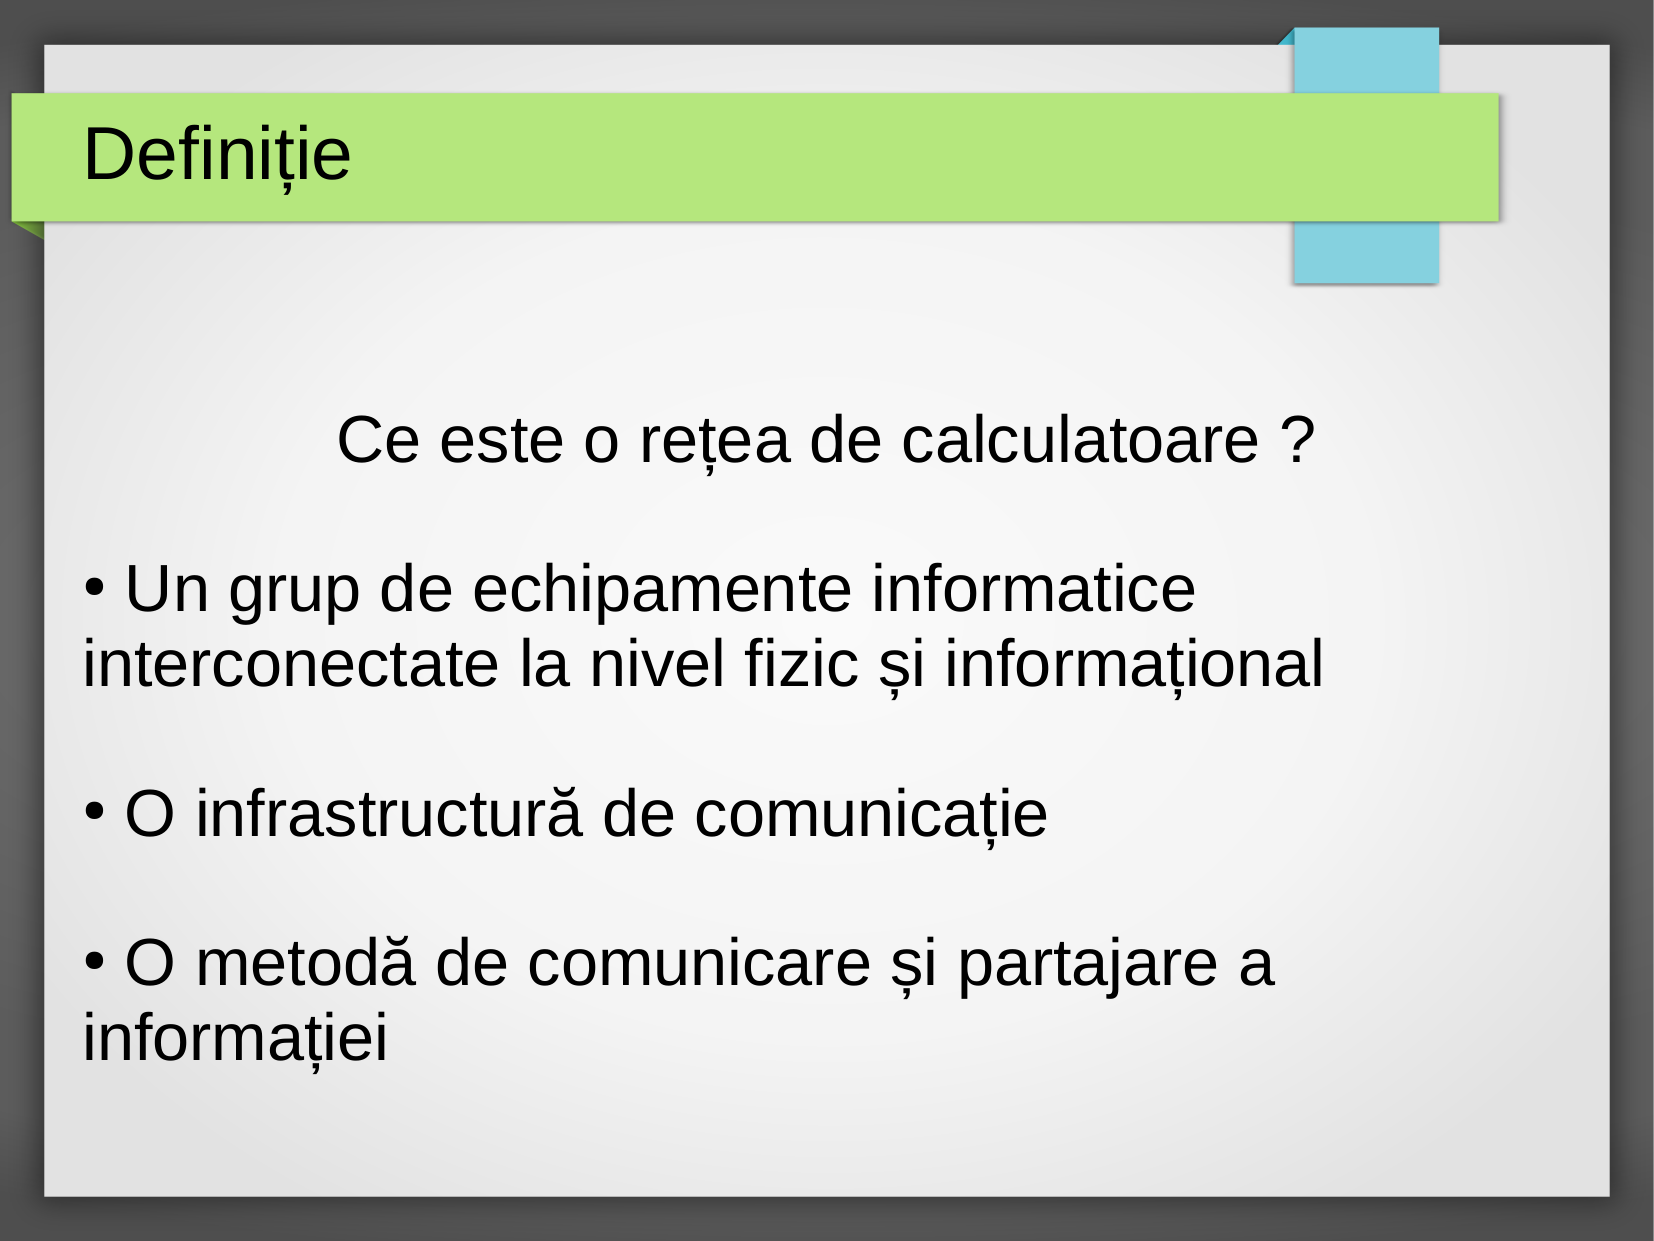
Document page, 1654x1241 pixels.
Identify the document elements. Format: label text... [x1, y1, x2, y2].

title Definiție [82, 94, 1264, 213]
subtitle Ce este o rețea de calculatoare ? Un grup de echipamente informatice interconectate la nivel fizic și informațional O infrastructură de comunicație O metodă de comunicare și partajare a informației [82, 295, 1571, 1182]
picture [0, 0, 1654, 1241]
